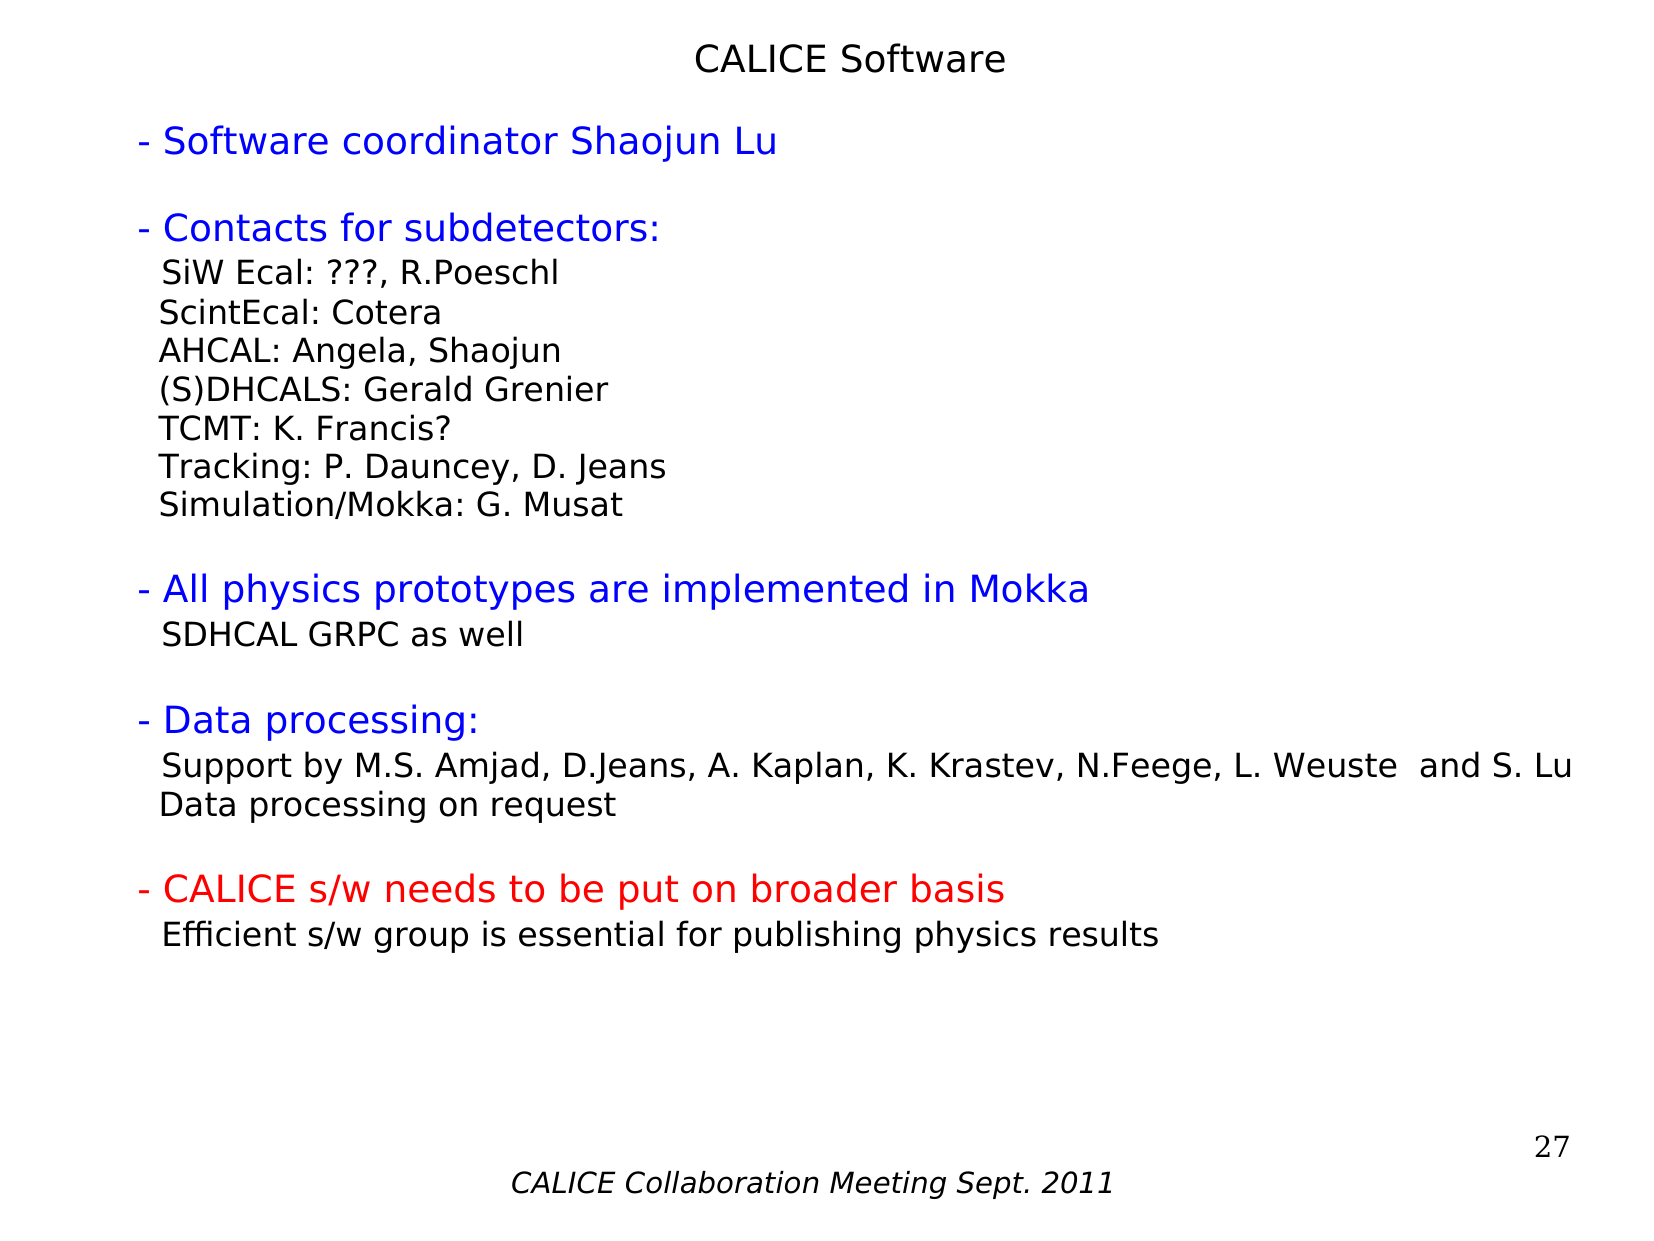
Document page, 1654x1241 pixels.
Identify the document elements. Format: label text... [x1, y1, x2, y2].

text_box - Software coordinator Shaojun Lu - Contacts for subdetectors: SiW Ecal: ???, R.Poeschl ScintEcal: Cotera AHCAL: Angela, Shaojun (S)DHCALS: Gerald Grenier TCMT: K. Francis? Tracking: P. Dauncey, D. Jeans Simulation/Mokka: G. Musat - All physics prototypes are implemented in Mokka SDHCAL GRPC as well - Data processing: Support by M.S. Amjad, D.Jeans, A. Kaplan, K. Krastev, N.Feege, L. Weuste and S. Lu Data processing on request - CALICE s/w needs to be put on broader basis Efficient s/w group is essential for publishing physics results [122, 112, 1601, 1134]
text_box CALICE Software [679, 30, 1020, 89]
